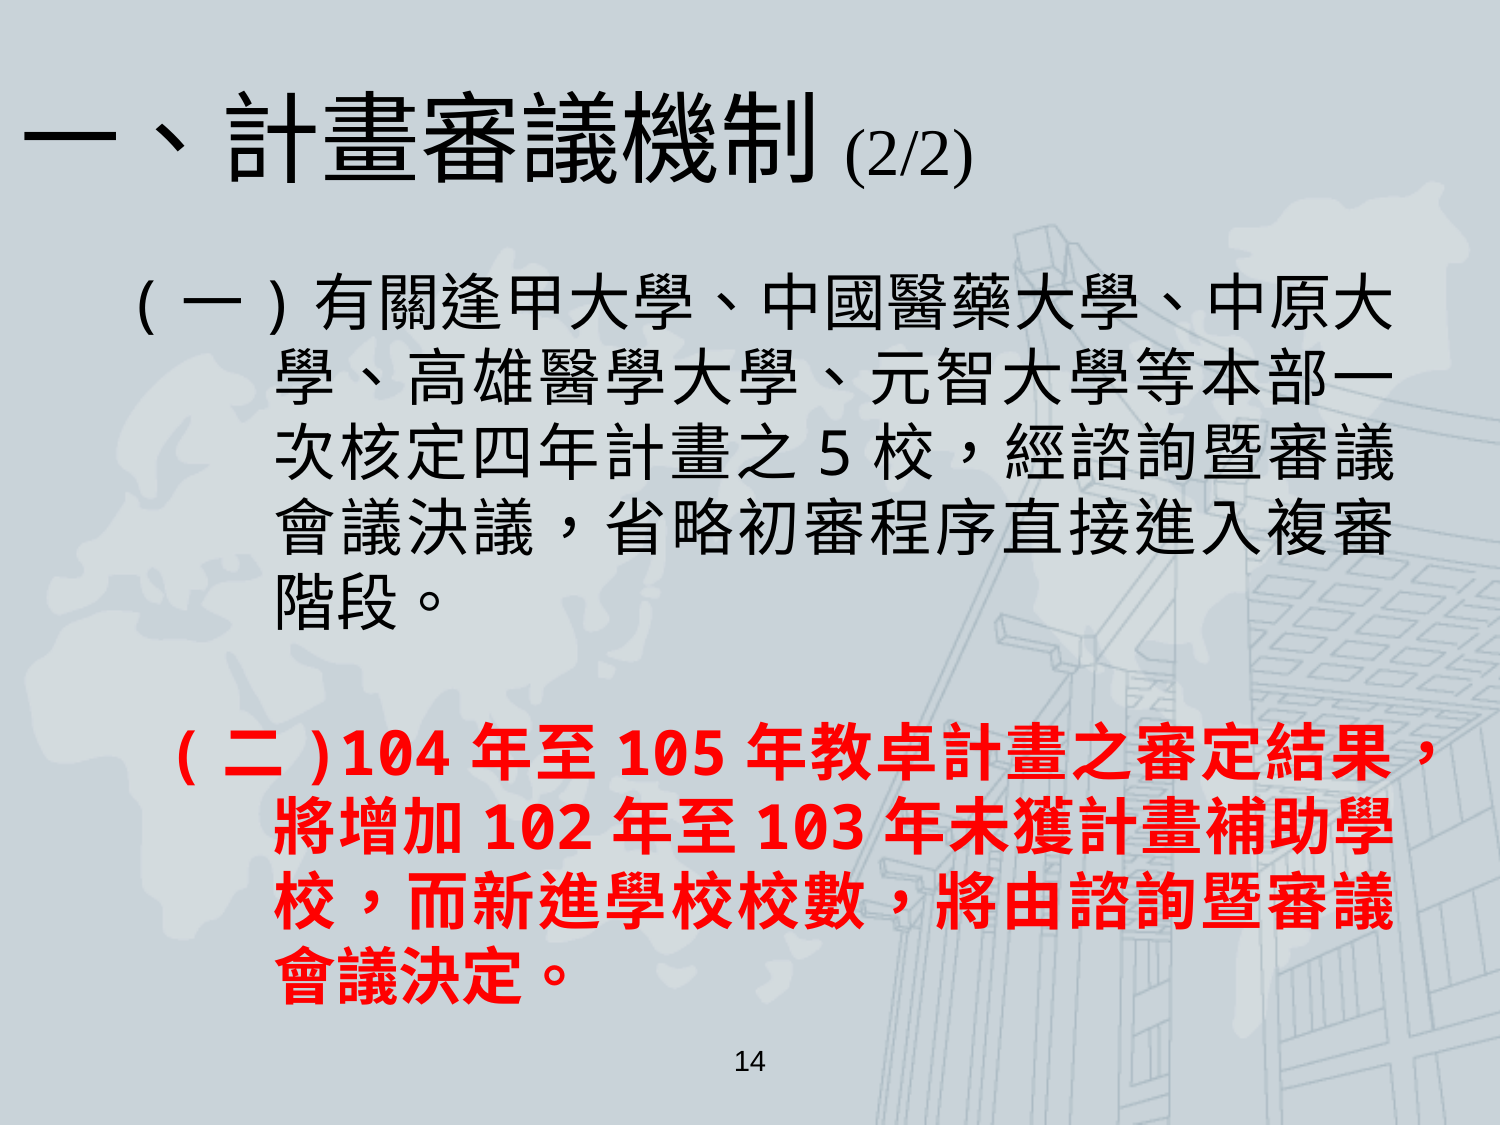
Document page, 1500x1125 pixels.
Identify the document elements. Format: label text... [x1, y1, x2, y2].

picture [0, 0, 1500, 1125]
text_box 14 [512, 1016, 988, 1103]
title 一、計畫審議機制(2/2) [5, 53, 1495, 234]
text_box (一)有關逢甲大學、中國醫藥大學、中原大學、高雄醫學大學、元智大學等本部一次核定四年計畫之5校，經諮詢暨審議會議決議，省略初審程序直接進入複審階段。 (二)104年至105年教卓計畫之審定結果，將增加102年至103年未獲計畫補助學校，而新進學校校數，將由諮詢暨審議會議決定。 [112, 255, 1412, 994]
